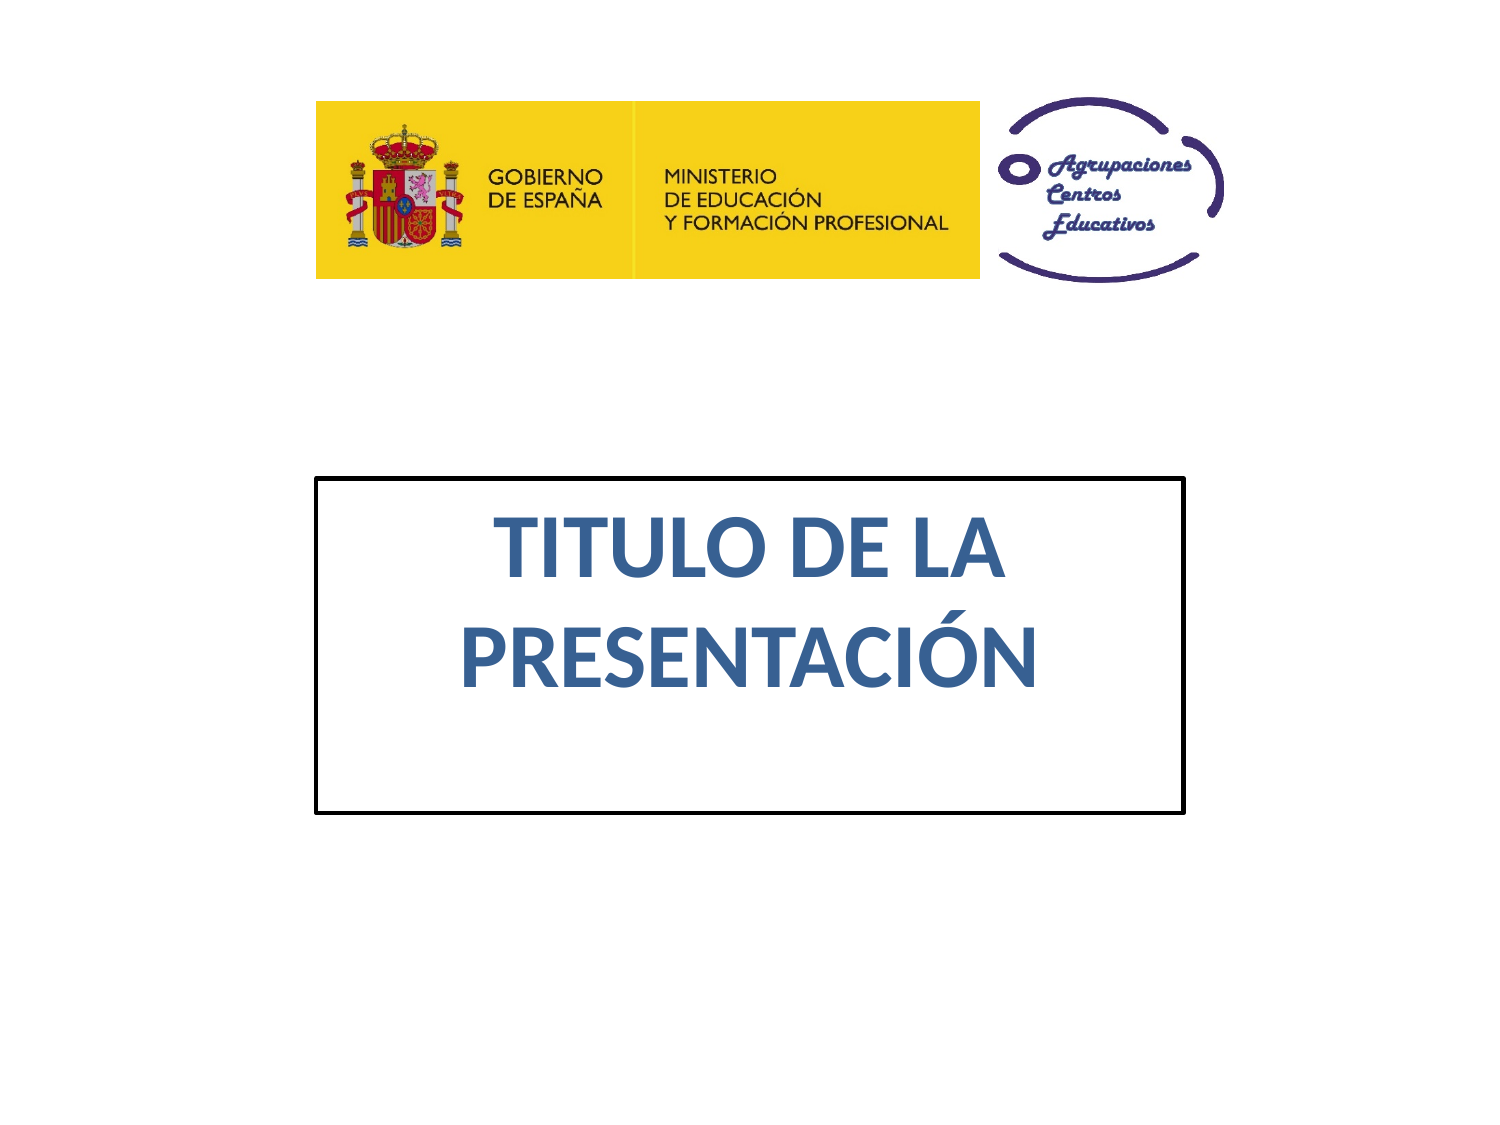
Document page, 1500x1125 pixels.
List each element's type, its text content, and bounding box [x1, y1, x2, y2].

text_box TITULO DE LA PRESENTACIÓN [316, 478, 1184, 814]
picture [998, 93, 1224, 287]
picture [316, 101, 980, 279]
